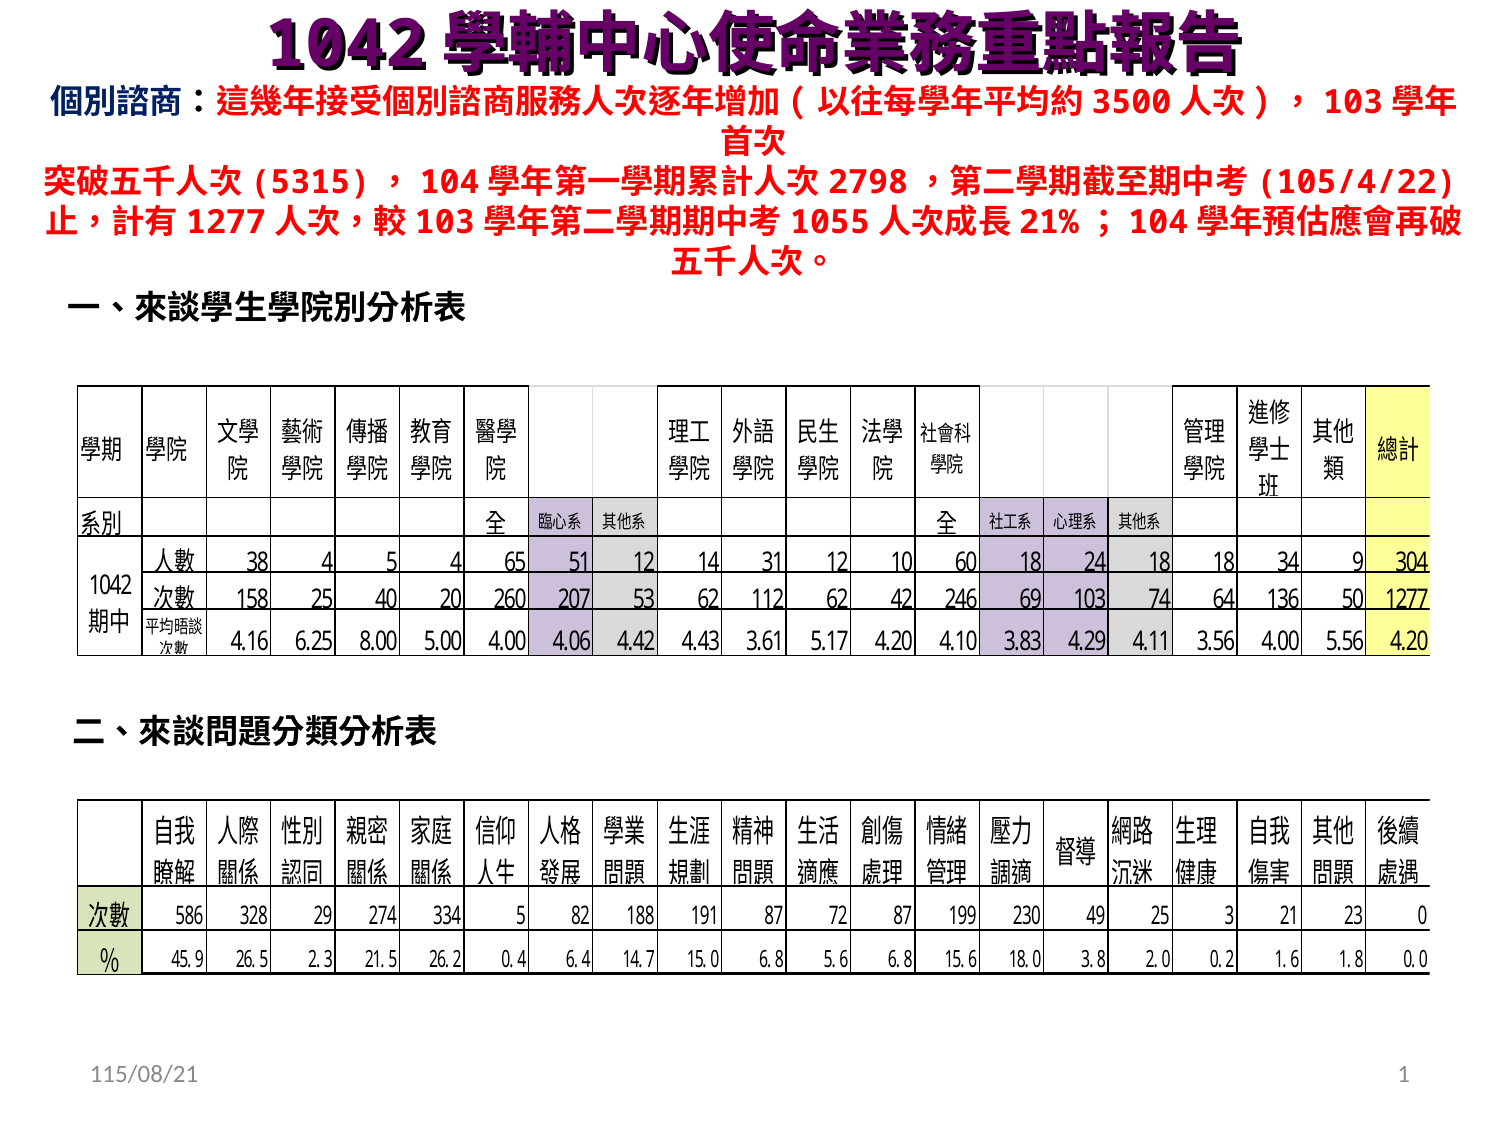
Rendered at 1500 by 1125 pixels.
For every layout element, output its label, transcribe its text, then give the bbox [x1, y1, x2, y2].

text_box 106/07/17 [74, 1042, 426, 1103]
text_box 一、來談學生學院別分析表 [53, 278, 554, 335]
text_box <編號> [1074, 1042, 1426, 1103]
picture [76, 798, 1431, 977]
picture [76, 385, 1431, 658]
text_box 二、來談問題分類分析表 [57, 702, 454, 758]
title 1042學輔中心使命業務重點報告 個別諮商：這幾年接受個別諮商服務人次逐年增加(以往每學年平均約3500人次)，103學年首次 突破五千人次(5315)，104學年第一學期累計人次2798，第二學期截至期中考(105/4/22)止，計有1277人次，較103學年第二學期期中考1055人次成長21%；104學年預估應會再破五千人次。 [27, 160, 1481, 279]
